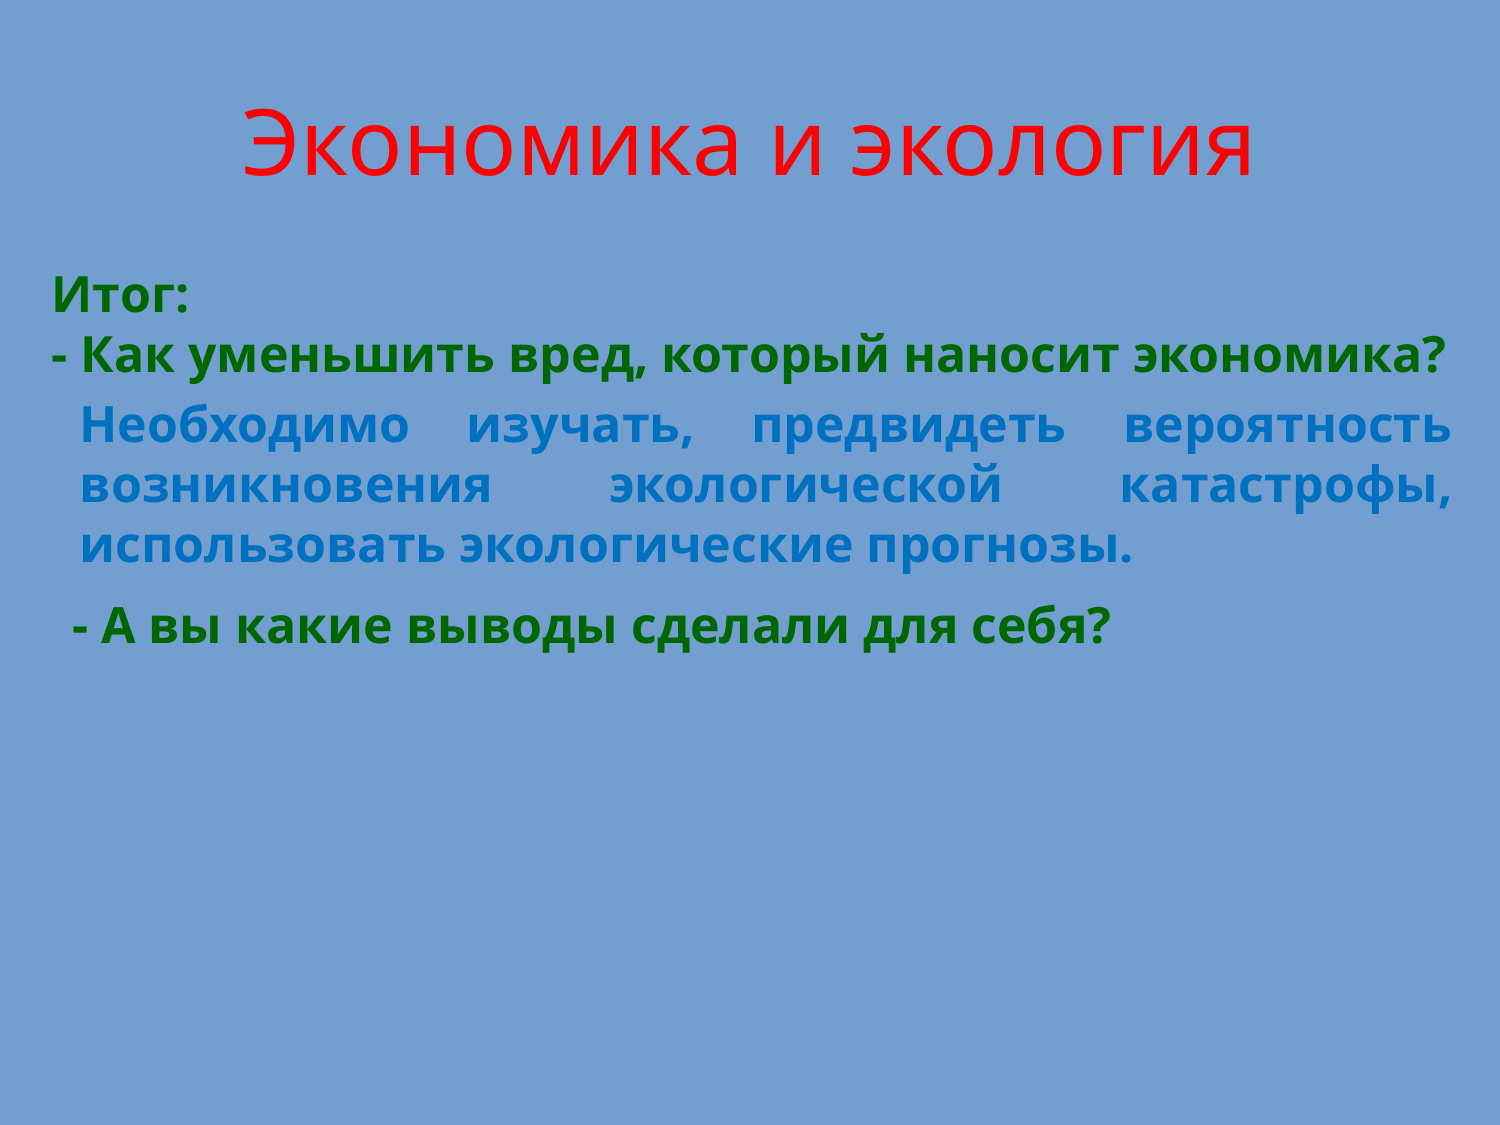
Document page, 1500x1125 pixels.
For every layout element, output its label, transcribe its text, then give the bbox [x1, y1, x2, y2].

title Экономика и экология [75, 45, 1425, 233]
text_box Необходимо изучать, предвидеть вероятность возникновения экологической катастрофы, использовать экологические прогнозы. [64, 385, 1469, 581]
text_box - А вы какие выводы сделали для себя? [57, 586, 1127, 661]
text_box Итог: - Как уменьшить вред, который наносит экономика? [36, 255, 1462, 391]
